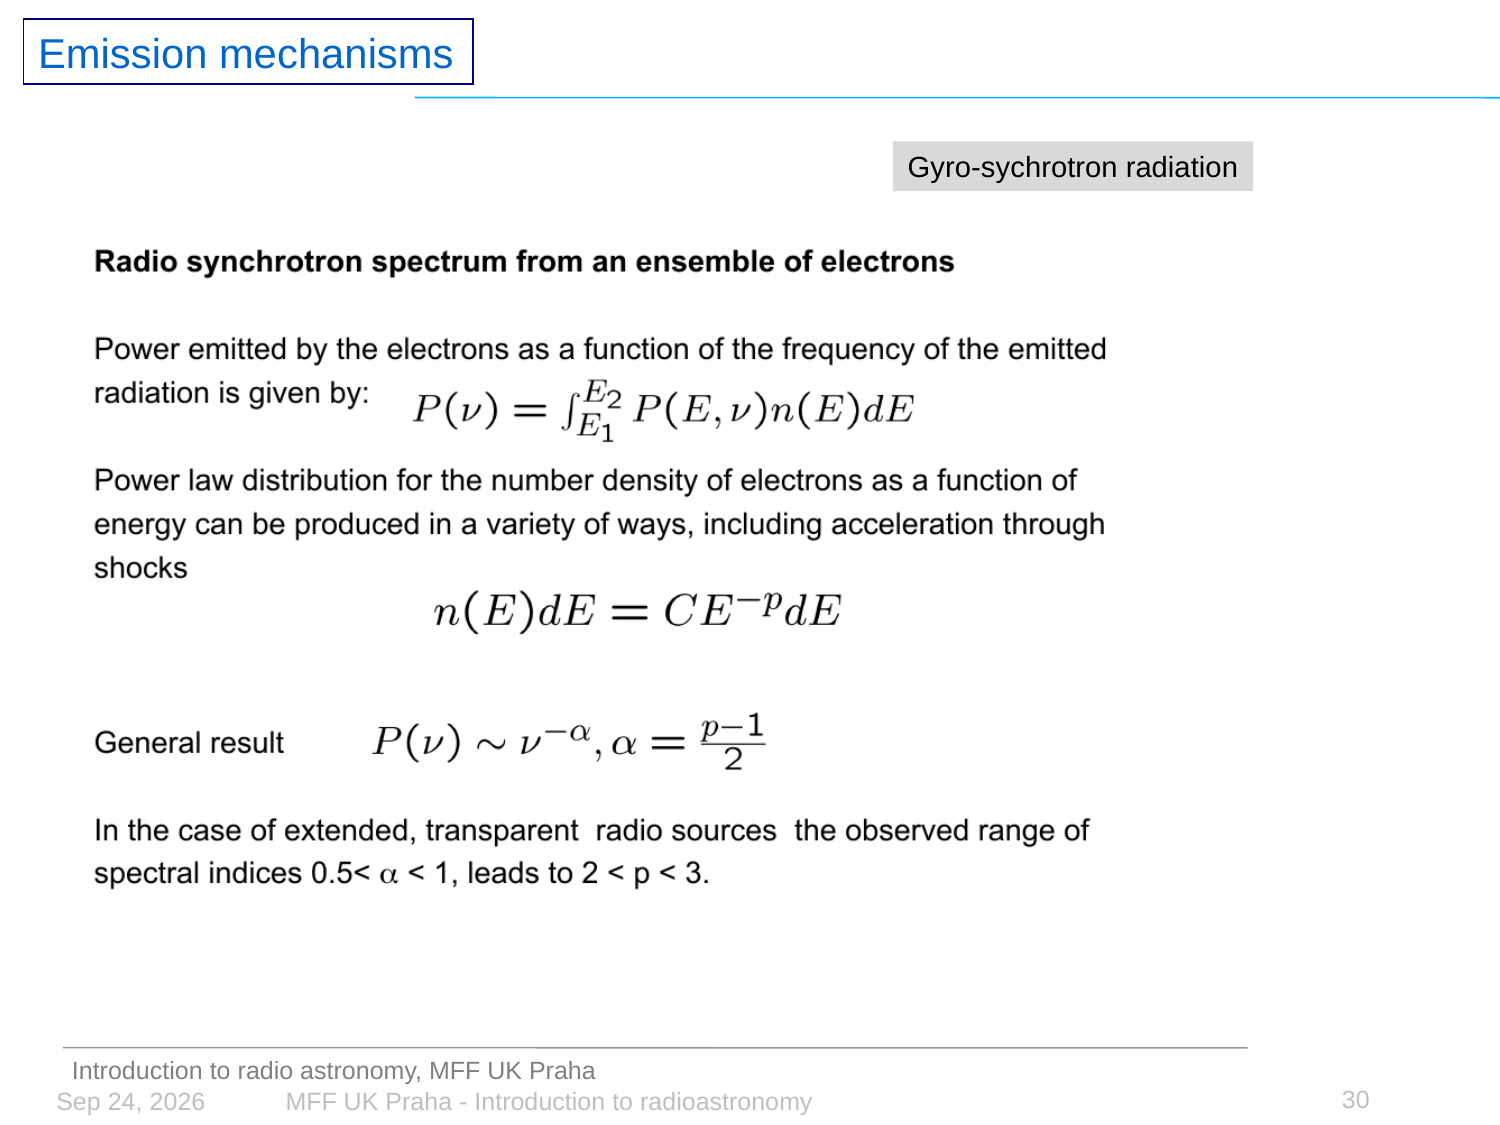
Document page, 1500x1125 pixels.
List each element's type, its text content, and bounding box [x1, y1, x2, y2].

slide_number <number> [1327, 1075, 1487, 1122]
footer MFF UK Praha - Introduction to radioastronomy [270, 1077, 1078, 1125]
text_box Gyro-sychrotron radiation [892, 141, 1254, 192]
picture [53, 211, 1150, 965]
text_box Emission mechanisms [23, 18, 473, 85]
slide_number Oct 22, 2021 [41, 1076, 271, 1124]
